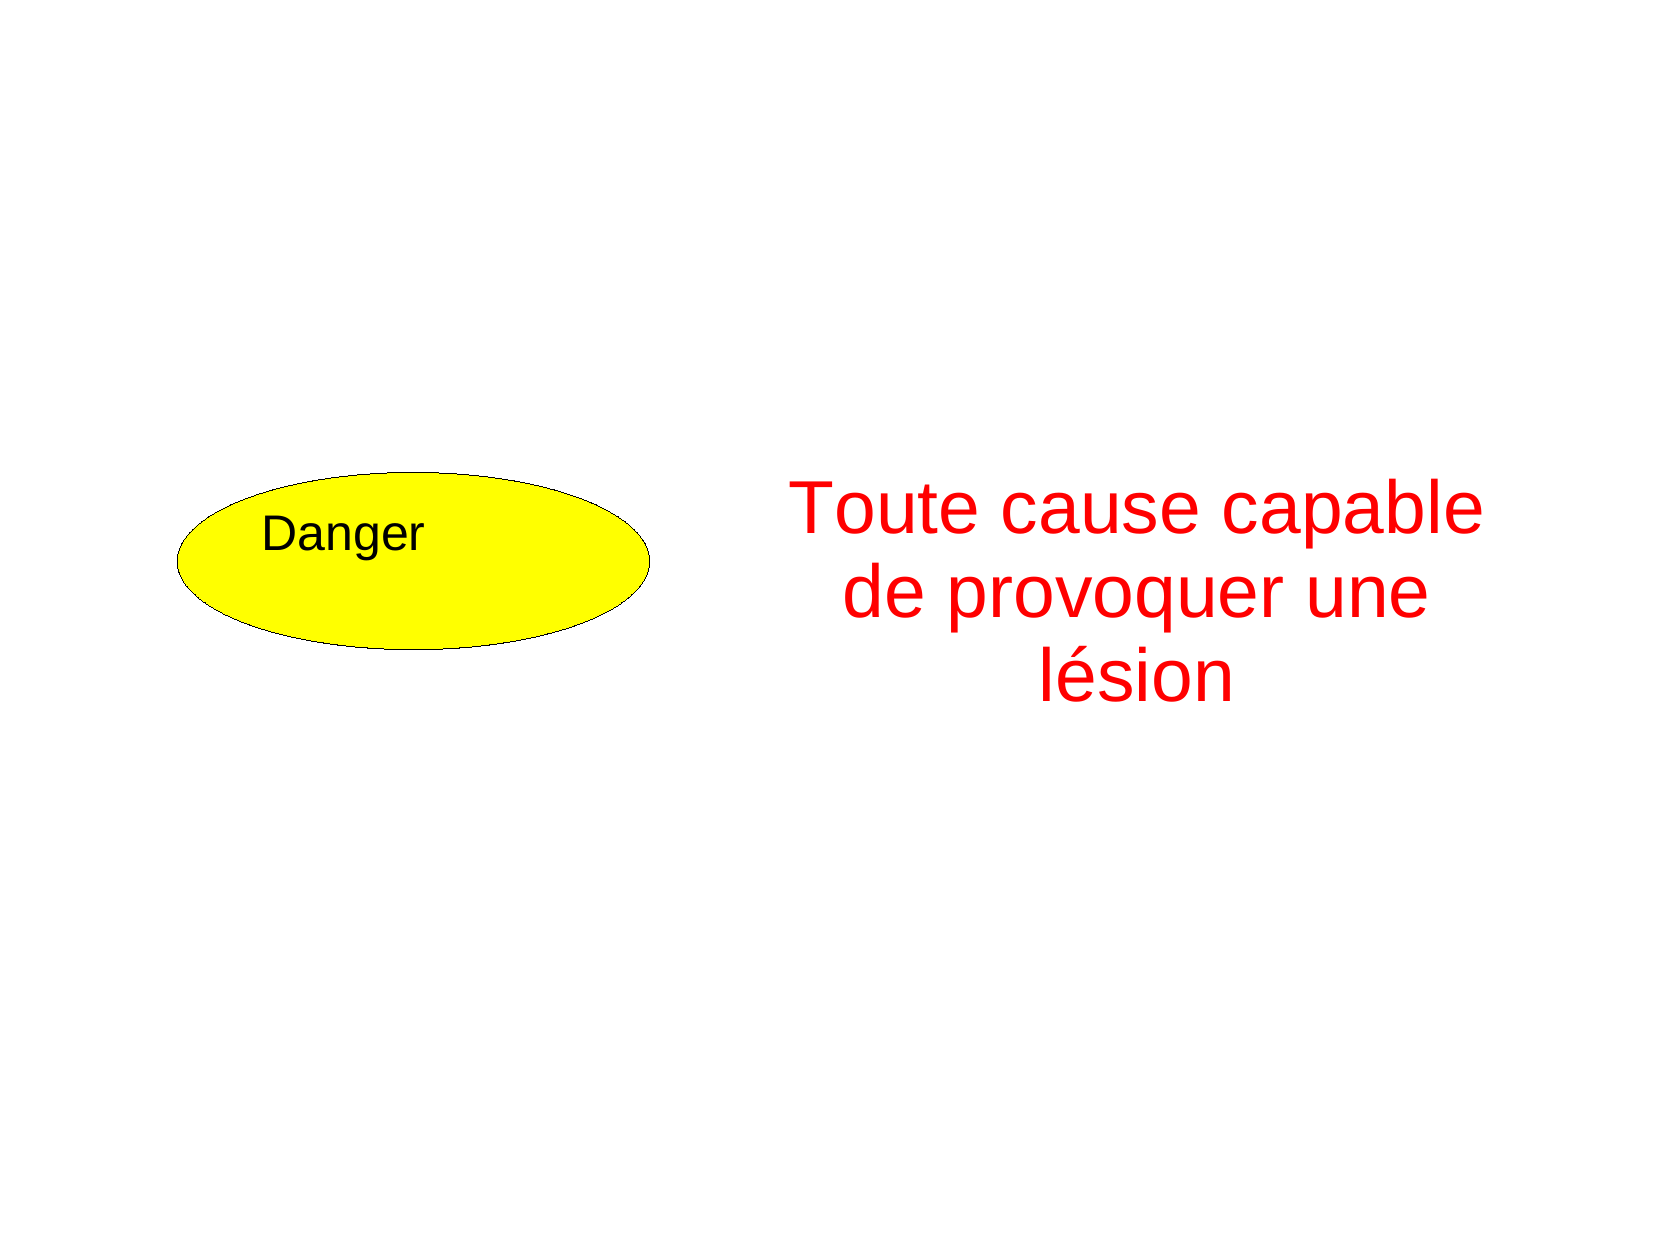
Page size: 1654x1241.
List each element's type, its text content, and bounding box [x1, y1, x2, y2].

text_box Toute cause capable de provoquer une lésion [738, 206, 1536, 827]
text_box Danger [177, 472, 650, 650]
